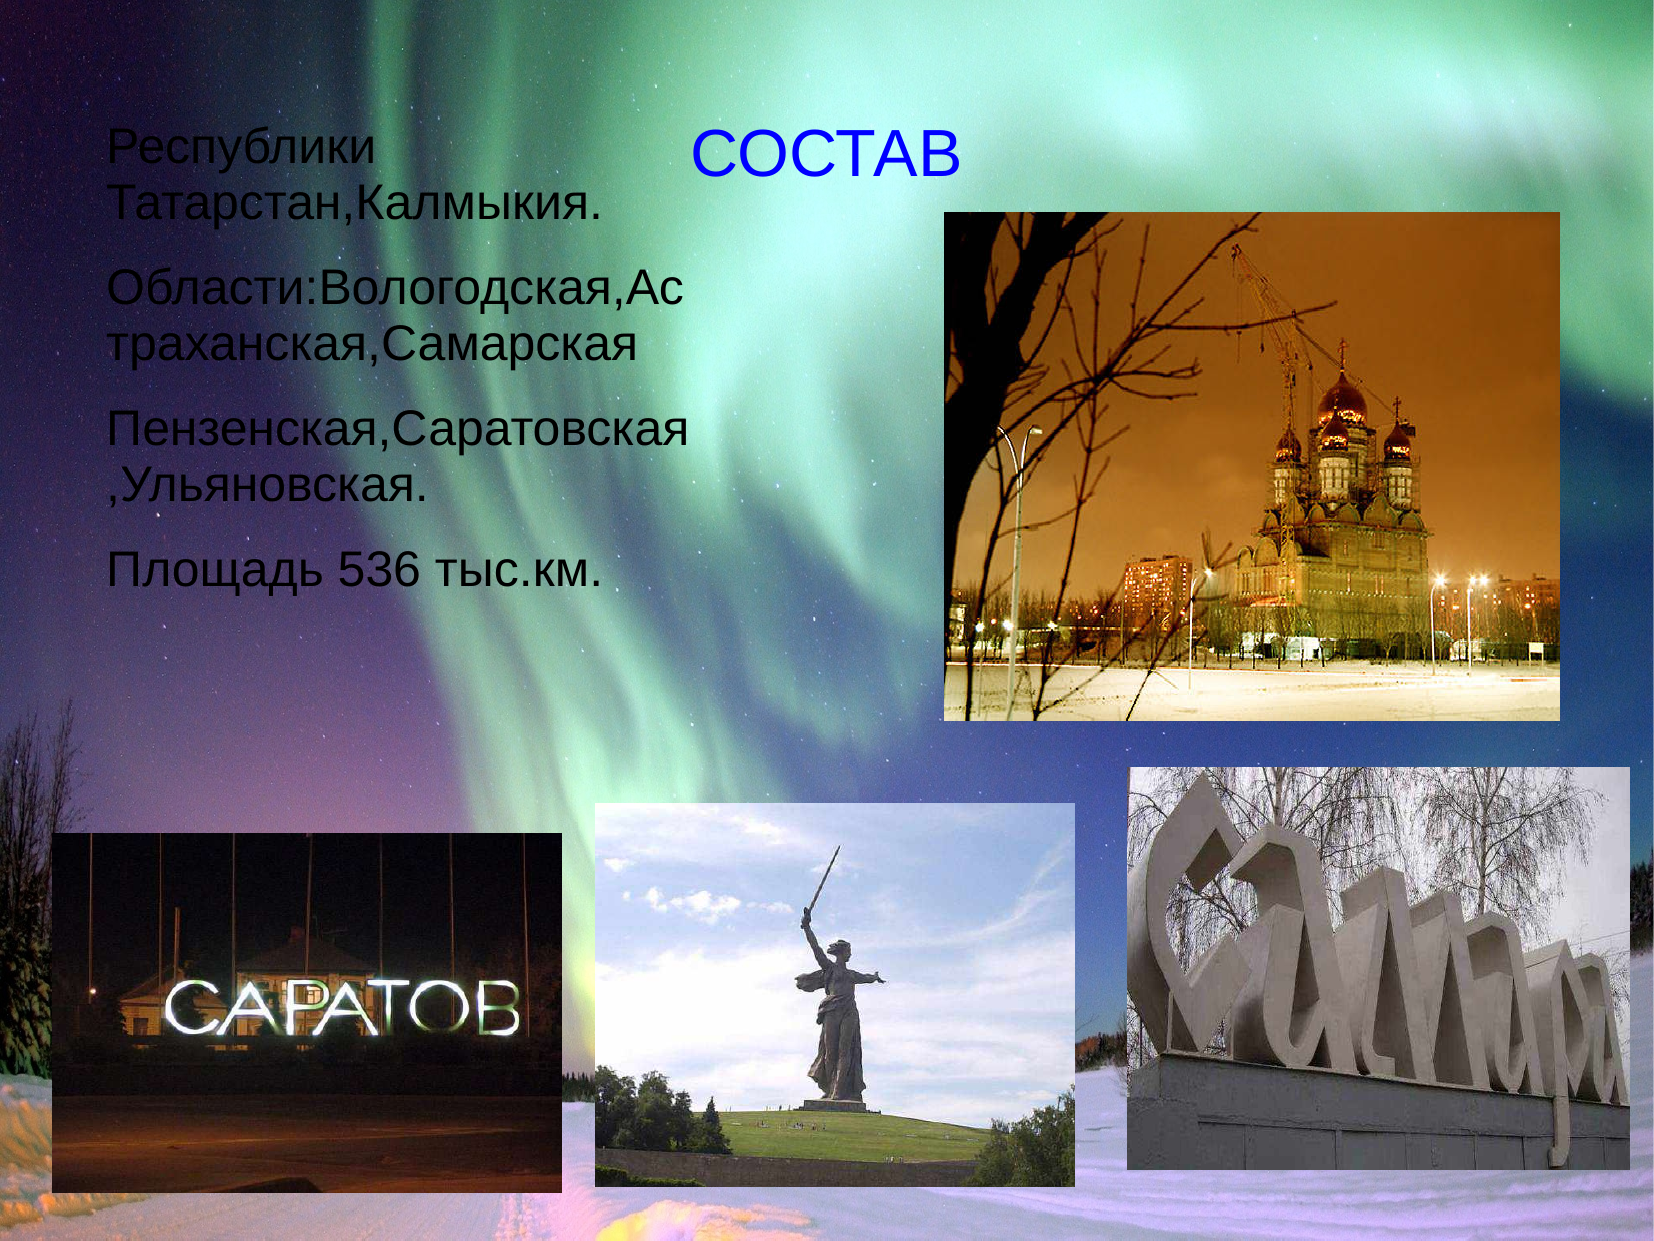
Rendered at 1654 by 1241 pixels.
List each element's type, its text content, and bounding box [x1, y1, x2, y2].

picture [0, 0, 1654, 1241]
title СОСТАВ [82, 49, 1571, 257]
list Республики Татарстан,Калмыкия. Области:Вологодская,Астраханская,Самарская Пензенская,Саратовская,Ульяновская. Площадь 536 тыс.км. [106, 257, 697, 658]
